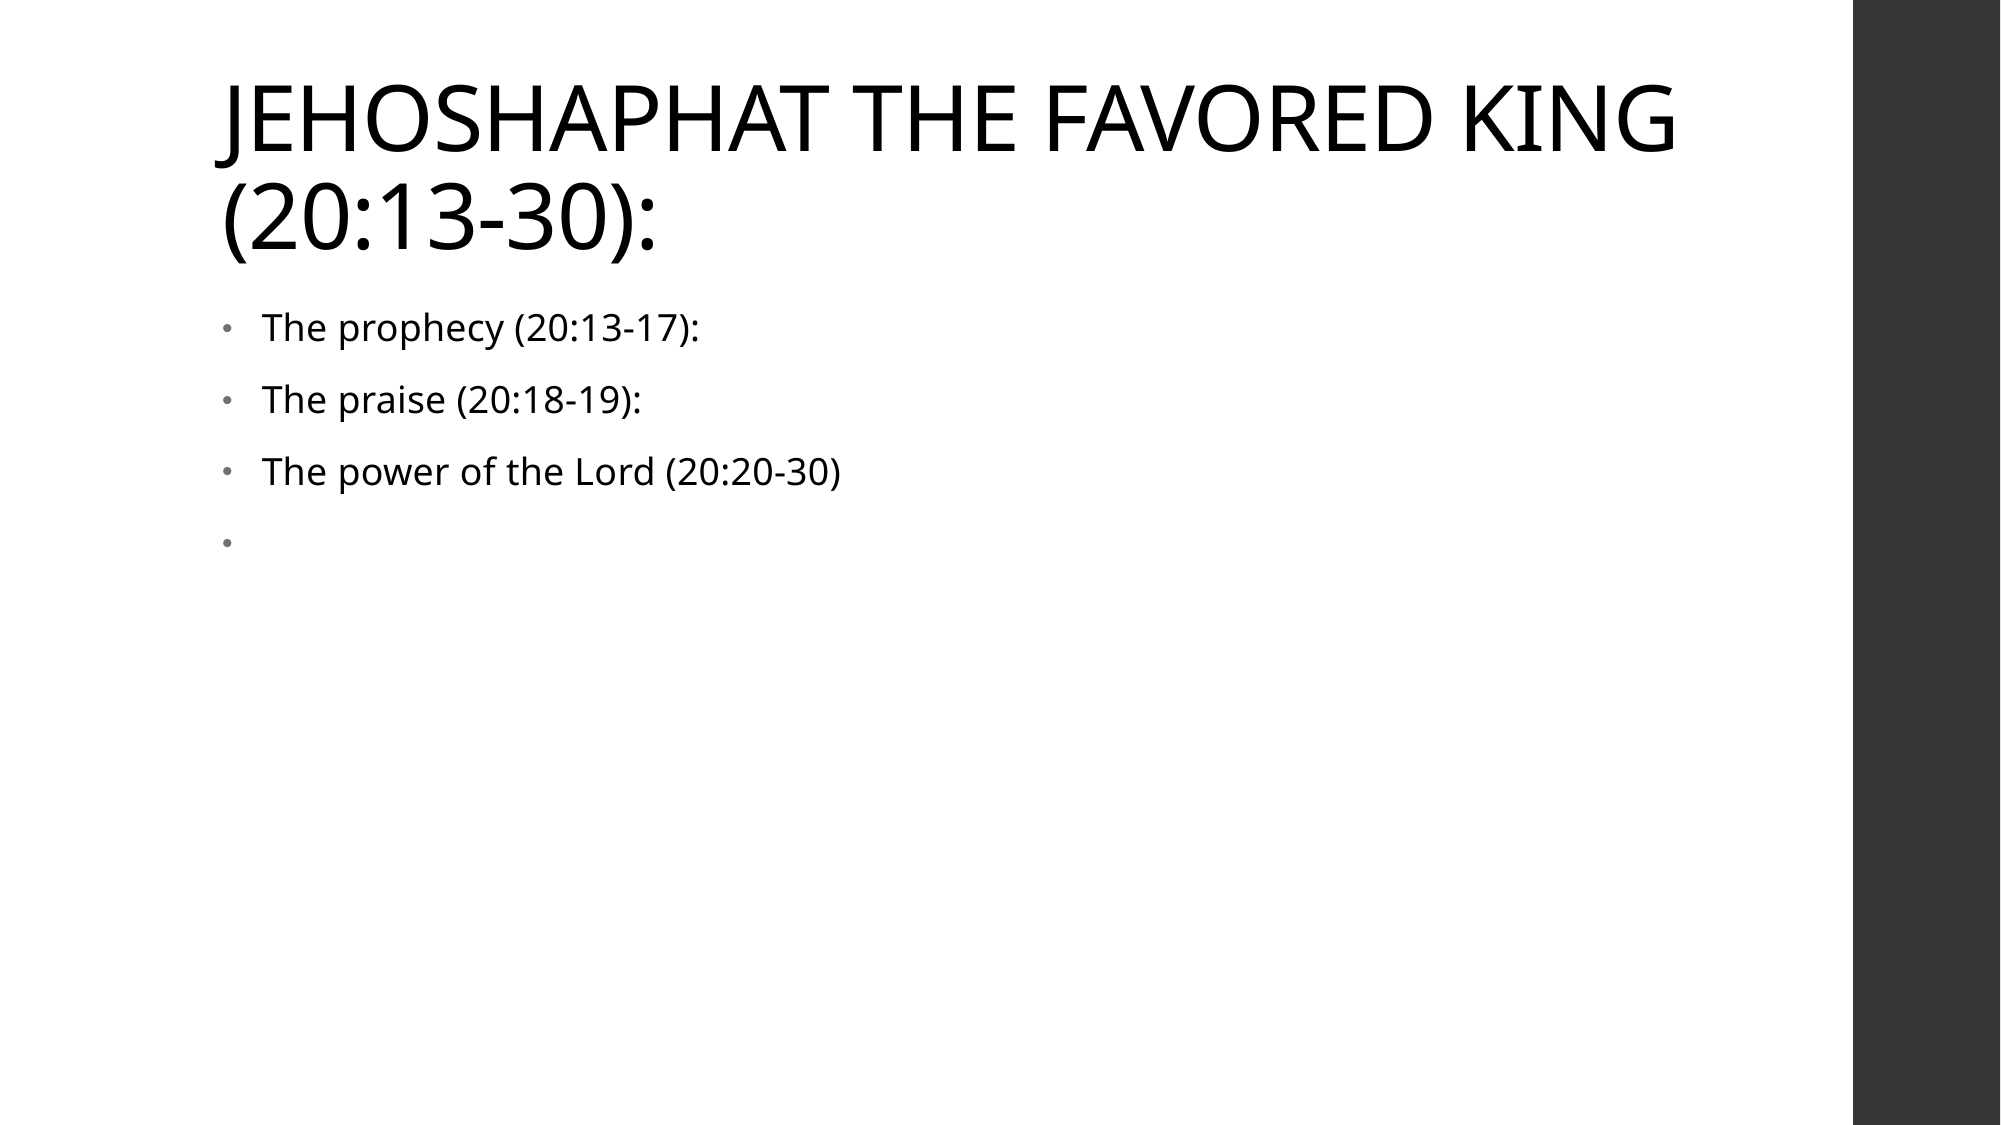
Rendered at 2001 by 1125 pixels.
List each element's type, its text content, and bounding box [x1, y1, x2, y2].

list The prophecy (20:13-17): The praise (20:18-19): The power of the Lord (20:20-30) [206, 299, 1617, 1014]
title JEHOSHAPHAT THE FAVORED KING (20:13-30): [206, 60, 1797, 278]
